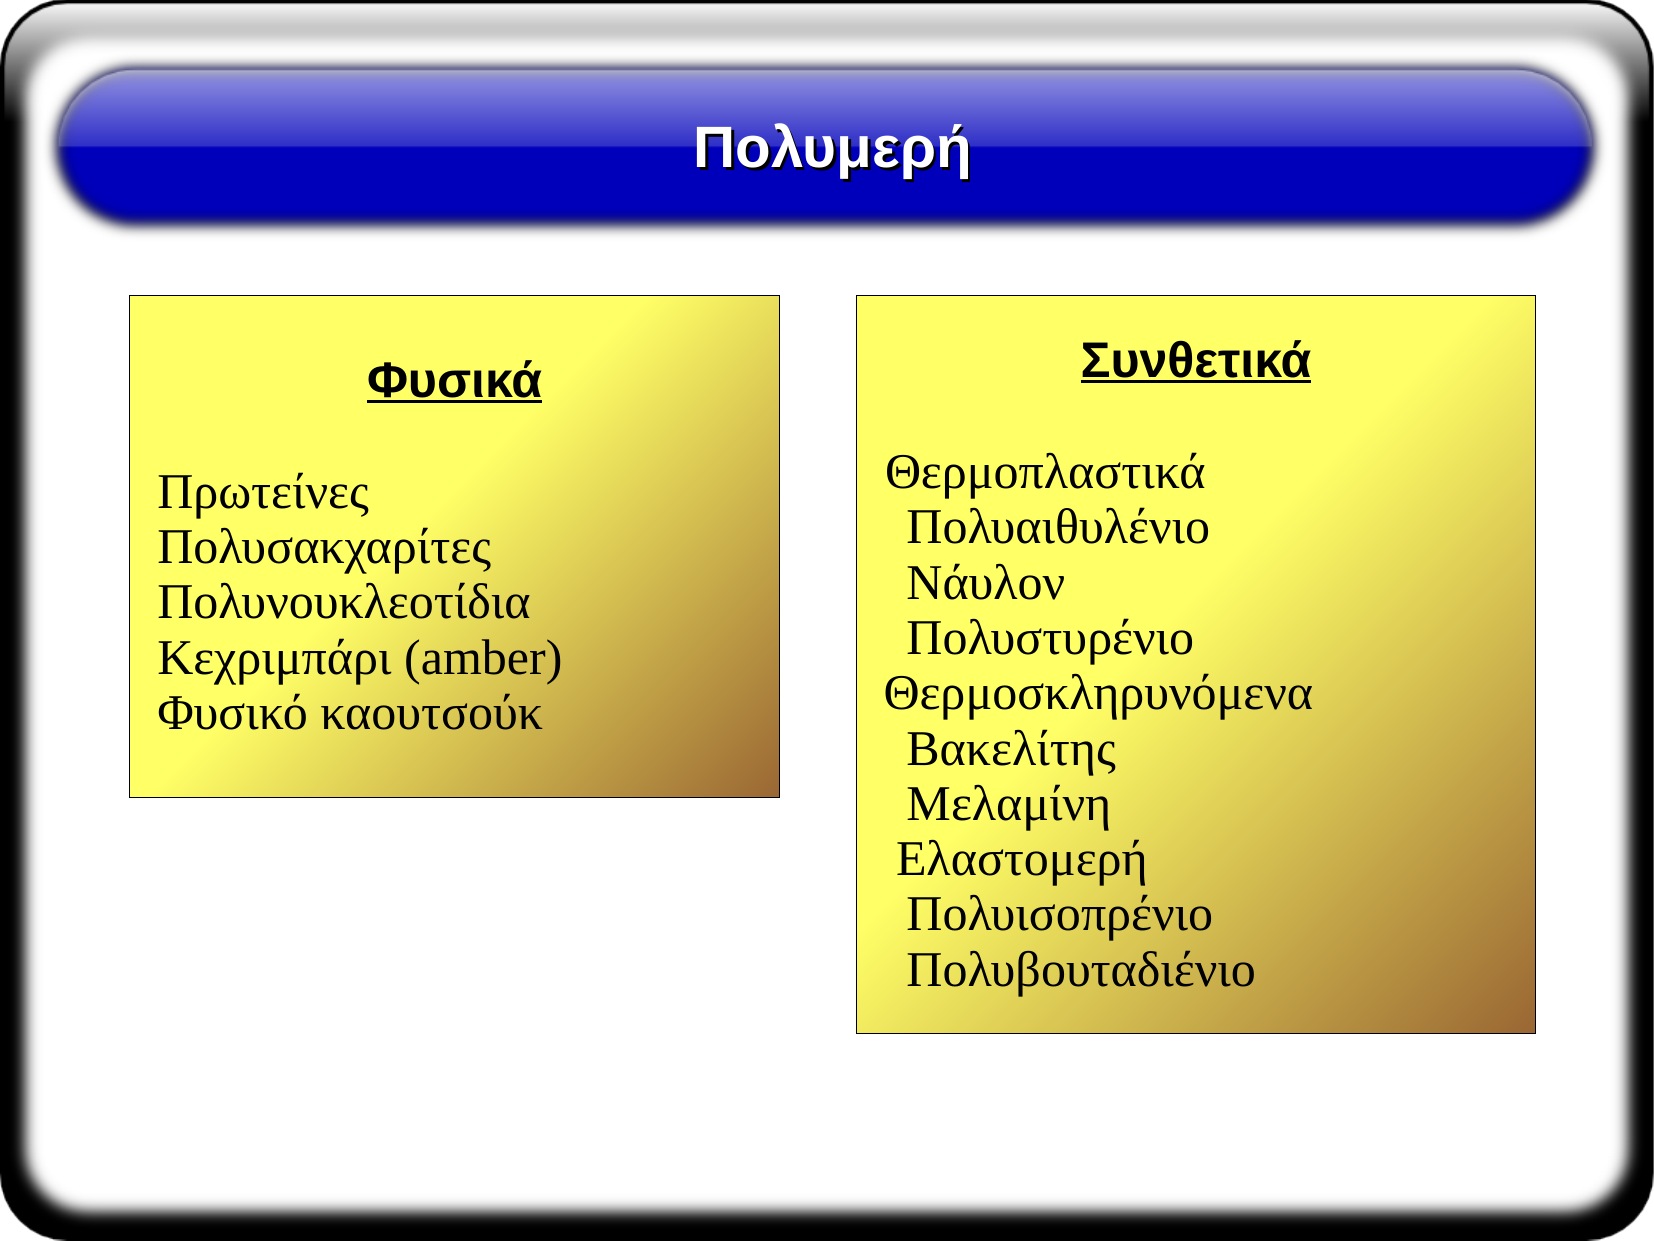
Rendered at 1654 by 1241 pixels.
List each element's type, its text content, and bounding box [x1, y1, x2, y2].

text_box Συνθετικά Θερμοπλαστικά Πολυαιθυλένιο Νάυλον Πολυστυρένιo Θερμοσκληρυνόμενα Βακελίτης Μελαμίνη Ελαστομερή Πολυισοπρένιο Πολυβουταδιένιο [856, 295, 1536, 1034]
picture [0, 0, 1654, 1241]
text_box Φυσικά Πρωτείνες Πολυσακχαρίτες Πολυνουκλεοτίδια Κεχριμπάρι (amber) Φυσικό καουτσούκ [129, 295, 780, 798]
title Πολυμερή [88, 59, 1577, 237]
